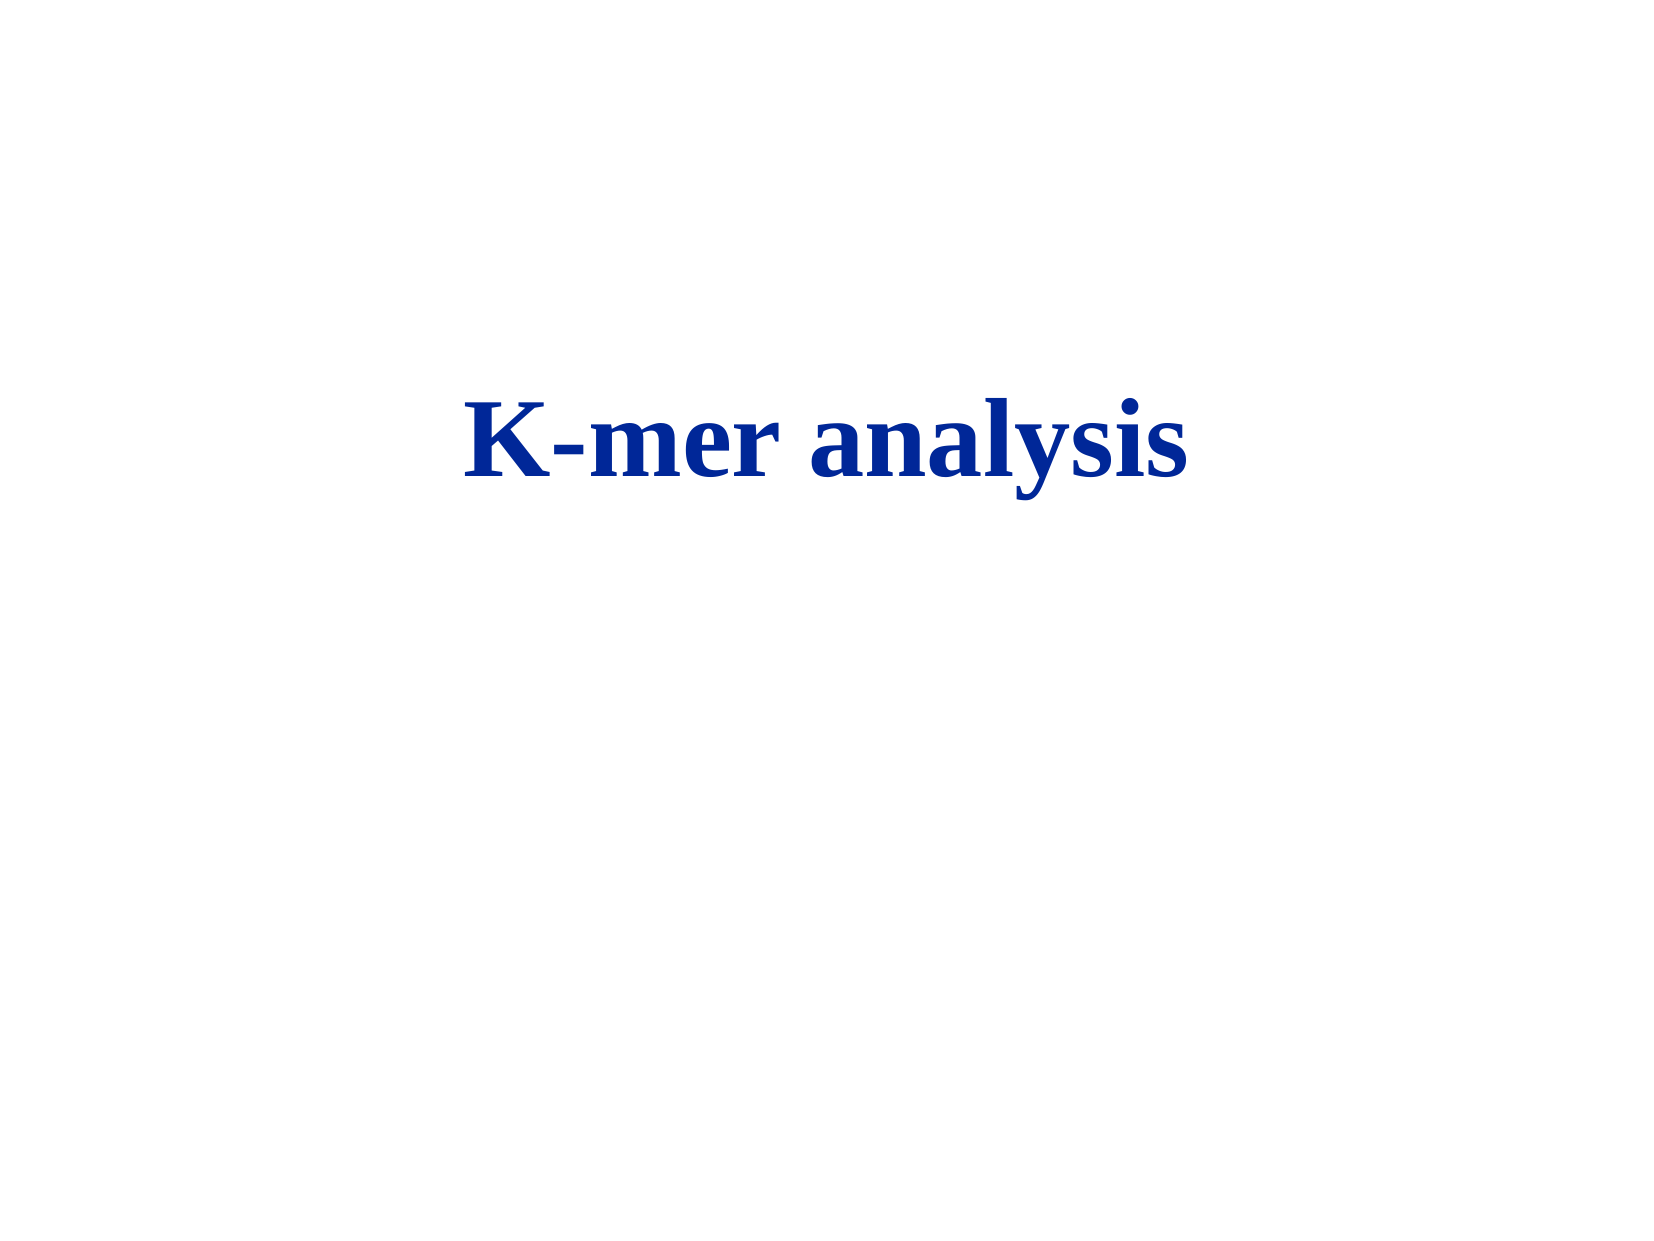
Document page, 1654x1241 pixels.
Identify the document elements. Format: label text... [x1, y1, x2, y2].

title K-mer analysis [82, 314, 1571, 564]
